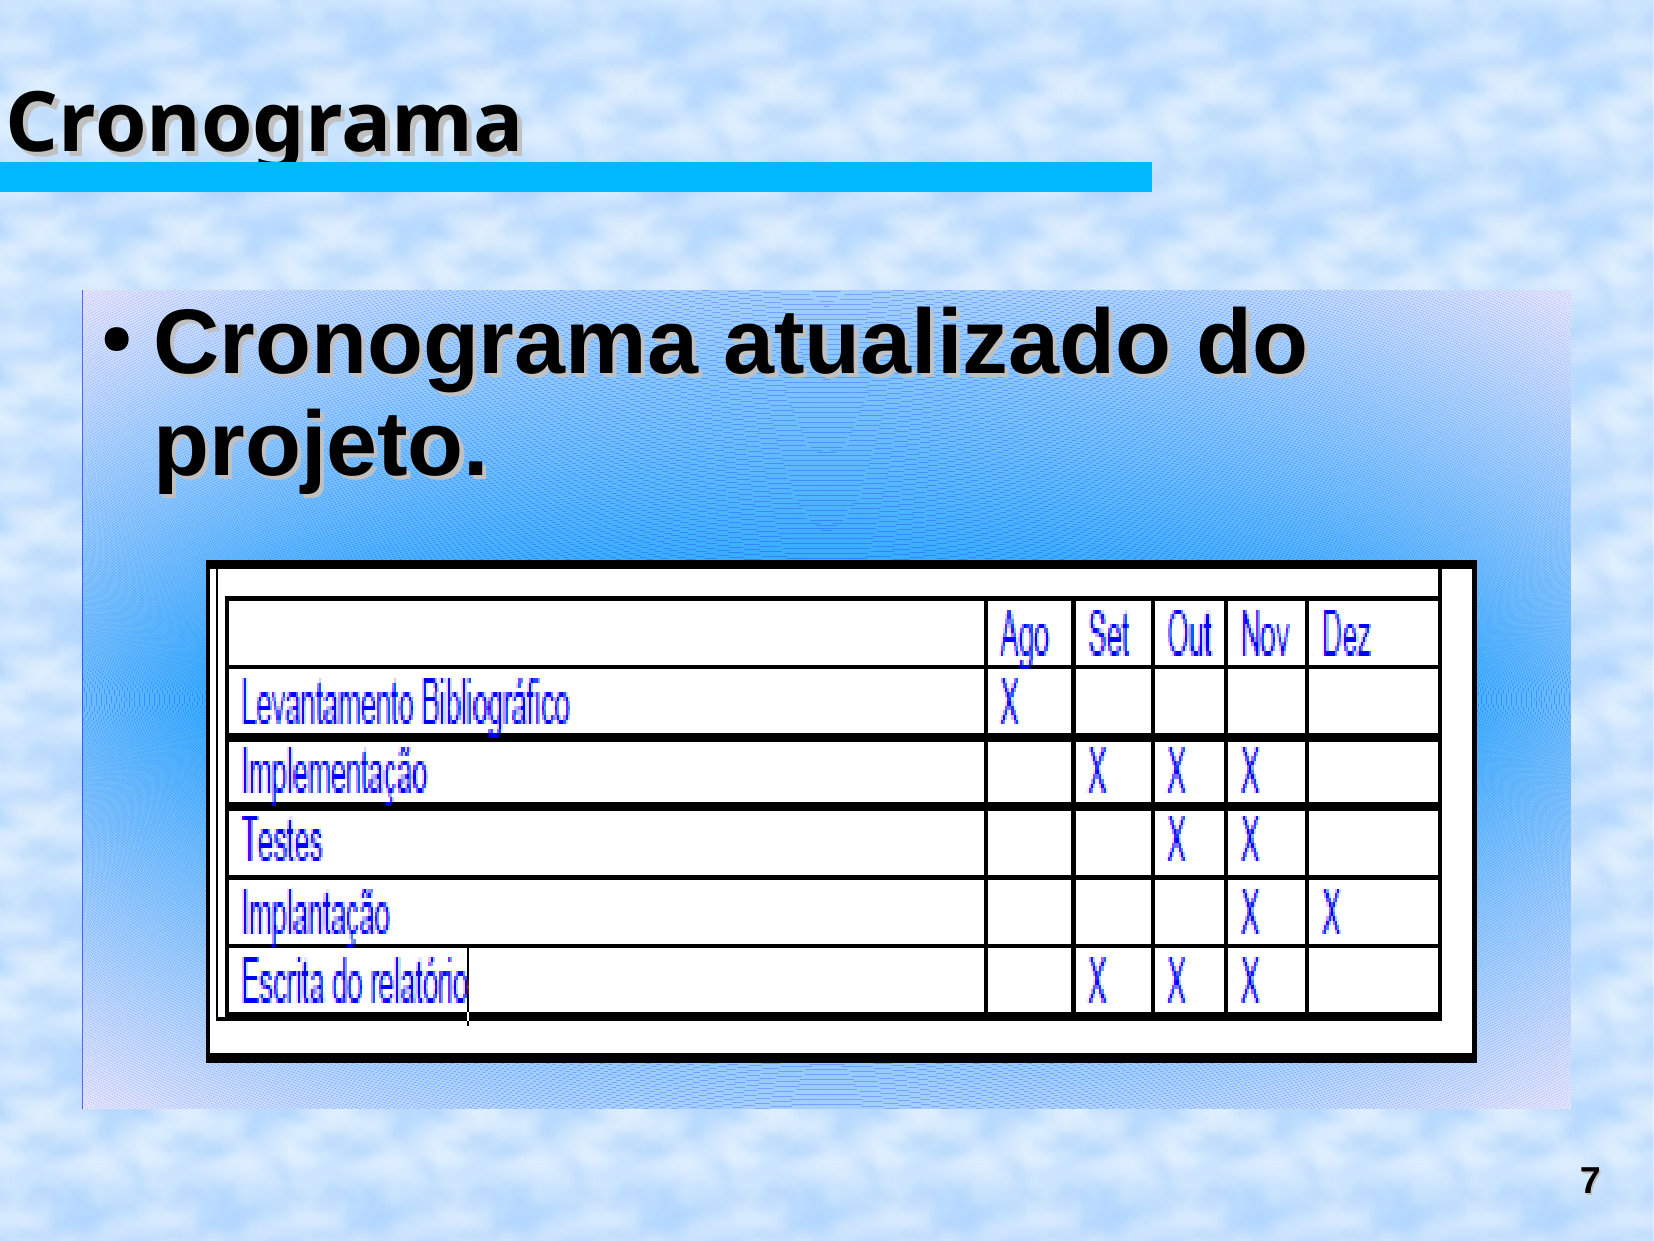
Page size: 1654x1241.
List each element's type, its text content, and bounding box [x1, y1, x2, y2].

title Cronograma [5, 5, 1548, 233]
picture [0, 0, 1654, 1241]
list Cronograma atualizado do projeto. [82, 290, 1571, 1109]
text_box <número> [1564, 1152, 1625, 1211]
